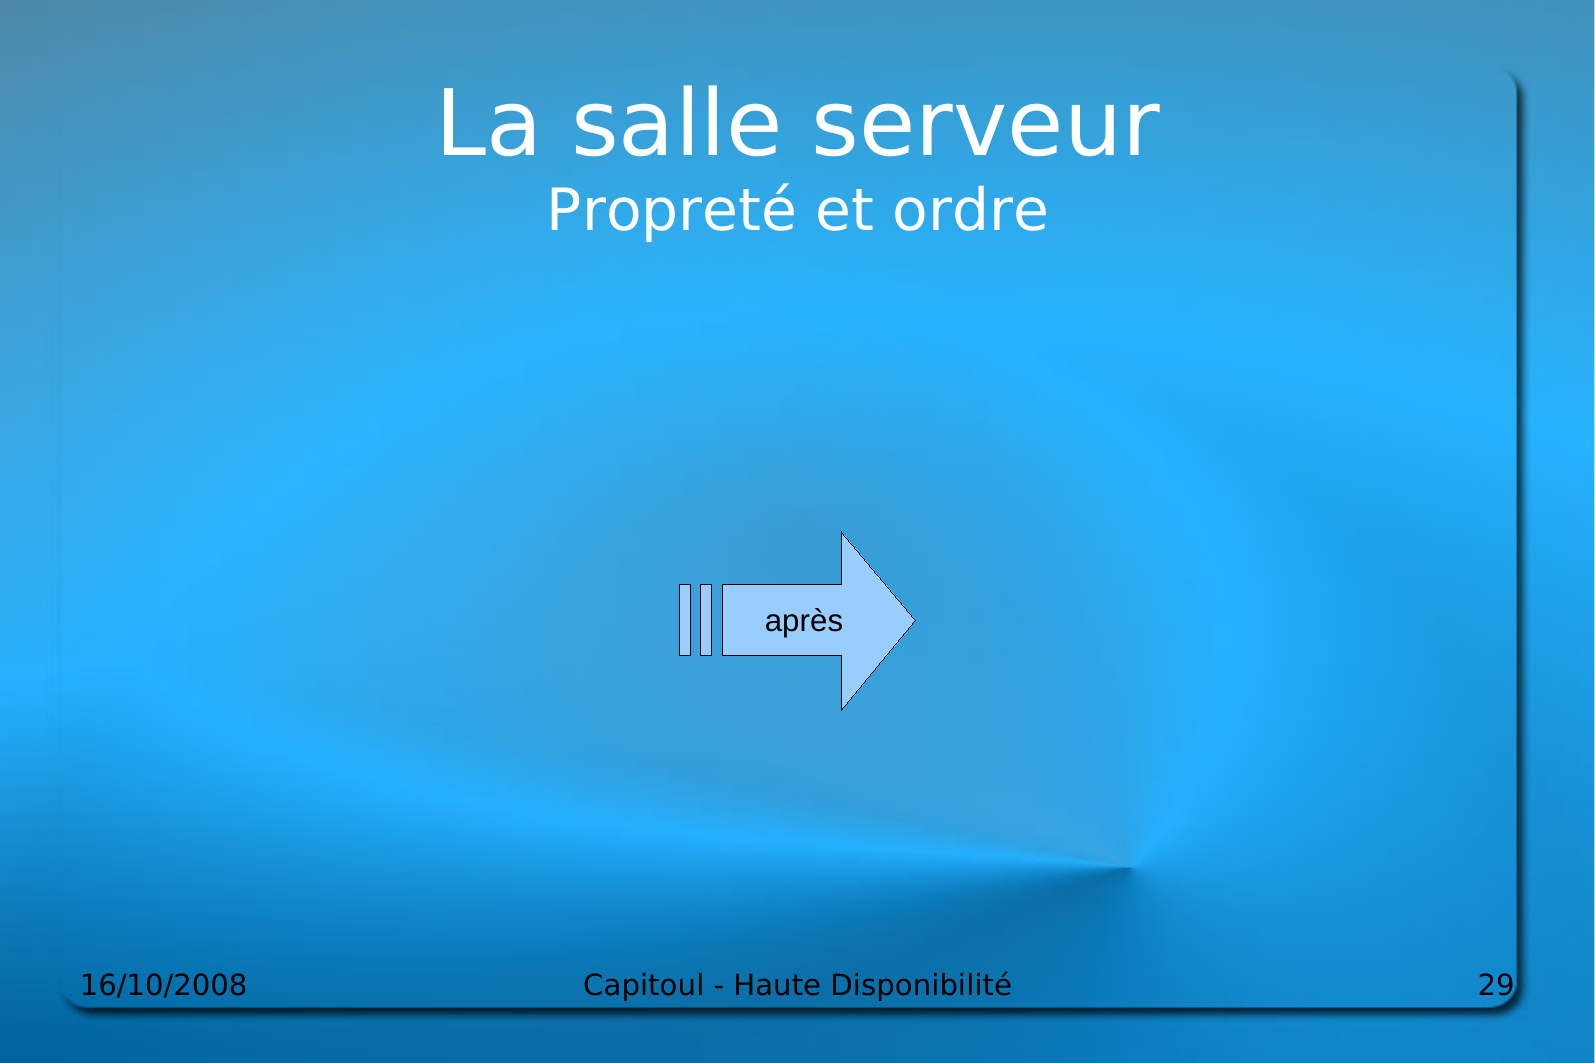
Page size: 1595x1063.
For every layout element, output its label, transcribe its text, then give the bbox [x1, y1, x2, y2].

title La salle serveur Propreté et ordre [117, 69, 1479, 245]
text_box après [700, 584, 712, 656]
picture [0, 0, 1595, 1063]
text_box après [679, 584, 691, 656]
text_box après [722, 531, 916, 711]
